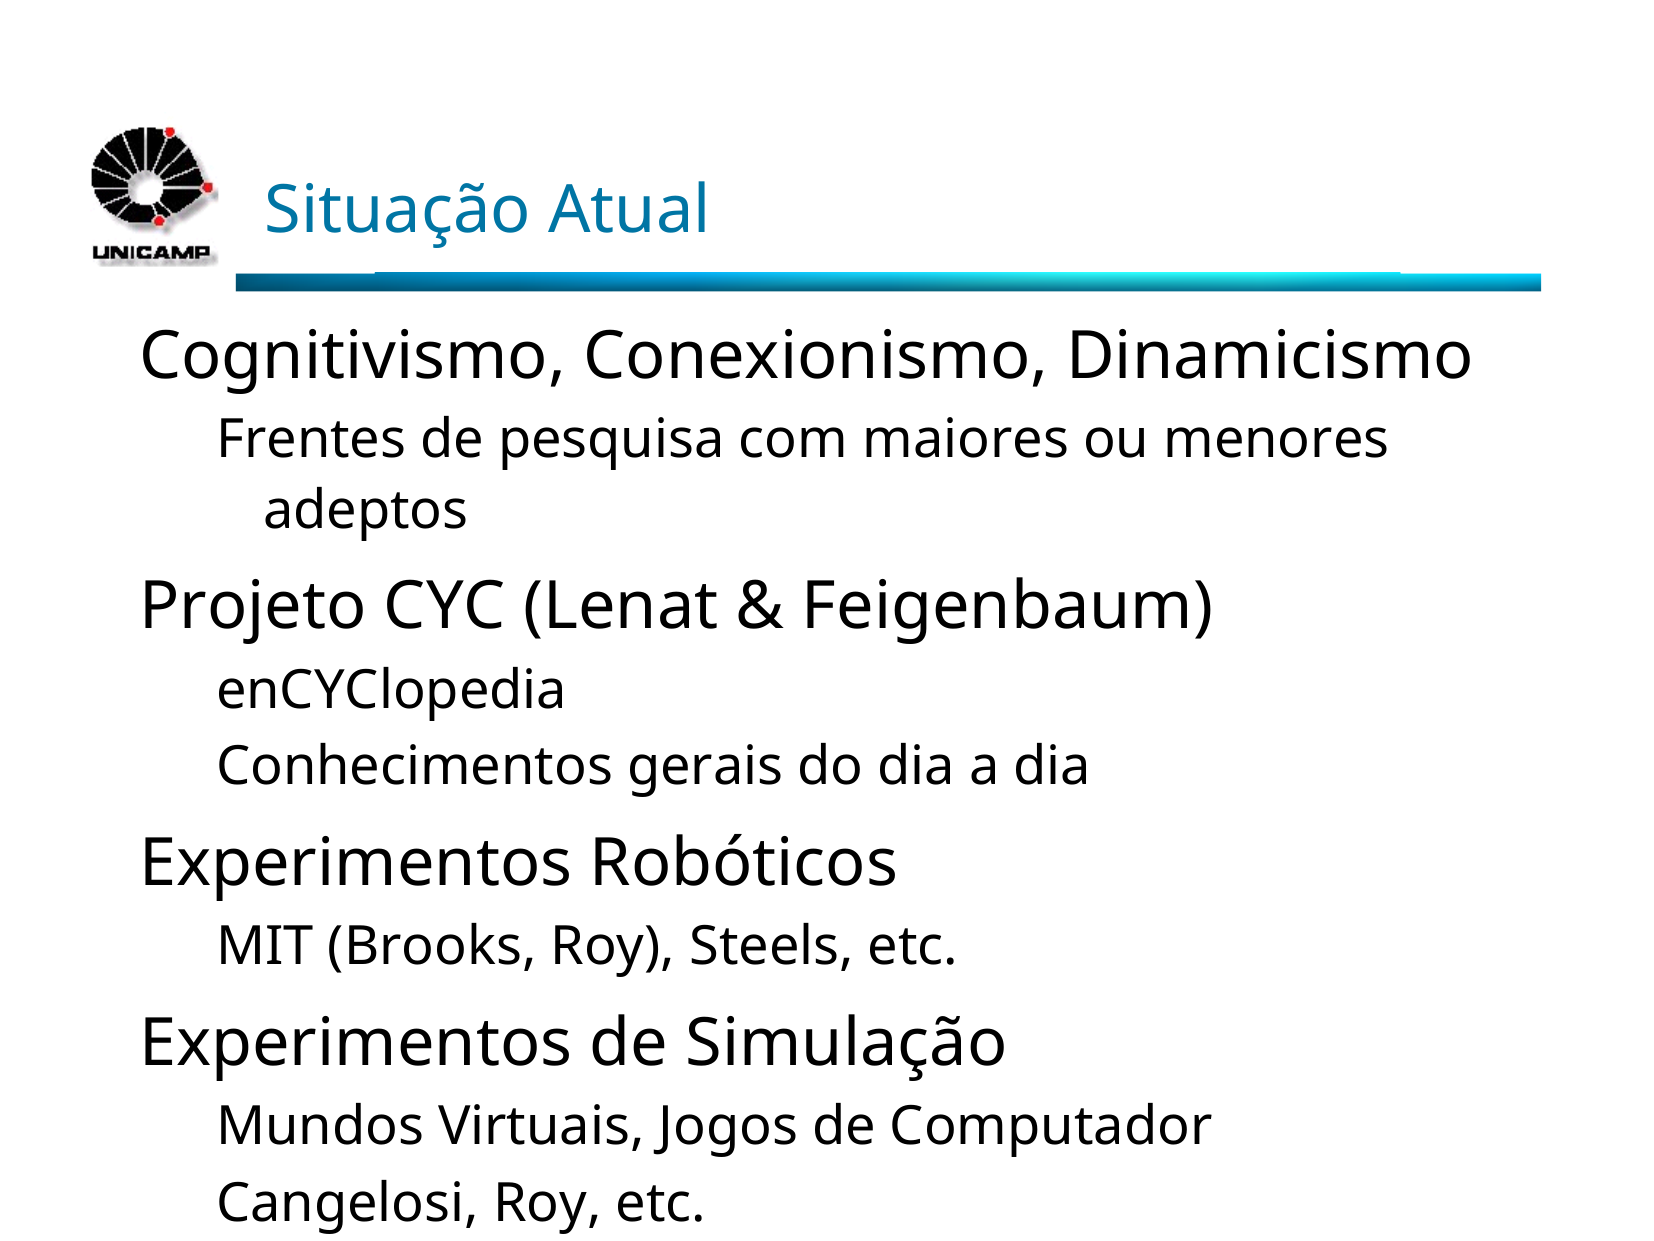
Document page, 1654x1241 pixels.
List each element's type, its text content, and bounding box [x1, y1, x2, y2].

list Cognitivismo, Conexionismo, Dinamicismo Frentes de pesquisa com maiores ou menores adeptos Projeto CYC (Lenat & Feigenbaum) enCYClopedia Conhecimentos gerais do dia a dia Experimentos Robóticos MIT (Brooks, Roy), Steels, etc. Experimentos de Simulação Mundos Virtuais, Jogos de Computador Cangelosi, Roy, etc. [121, 309, 1534, 1182]
title Situação Atual [264, 42, 1534, 250]
picture [125, 272, 1654, 295]
